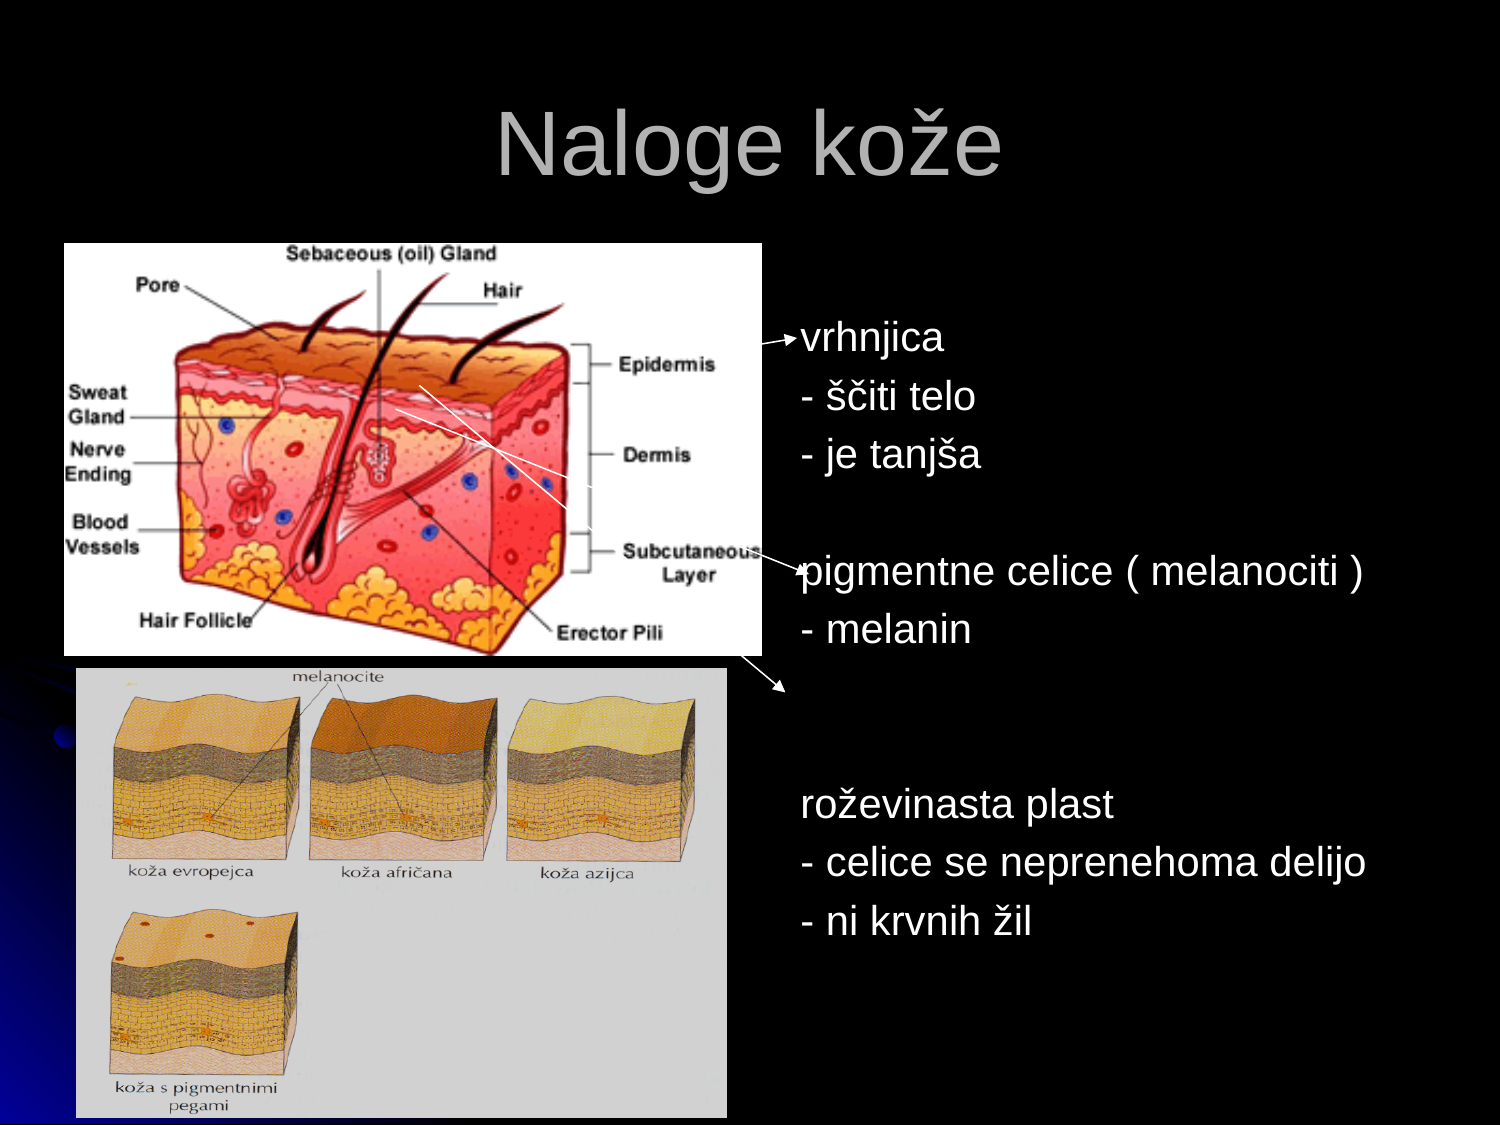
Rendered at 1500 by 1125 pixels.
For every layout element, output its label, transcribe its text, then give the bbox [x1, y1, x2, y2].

list vrhnjica - ščiti telo - je tanjša pigmentne celice ( melanociti ) - melanin roževinasta plast - celice se neprenehoma delijo - ni krvnih žil [785, 302, 1448, 977]
picture [504, 454, 762, 656]
picture [76, 668, 727, 1118]
title Naloge kože [75, 45, 1425, 233]
picture [64, 243, 762, 656]
